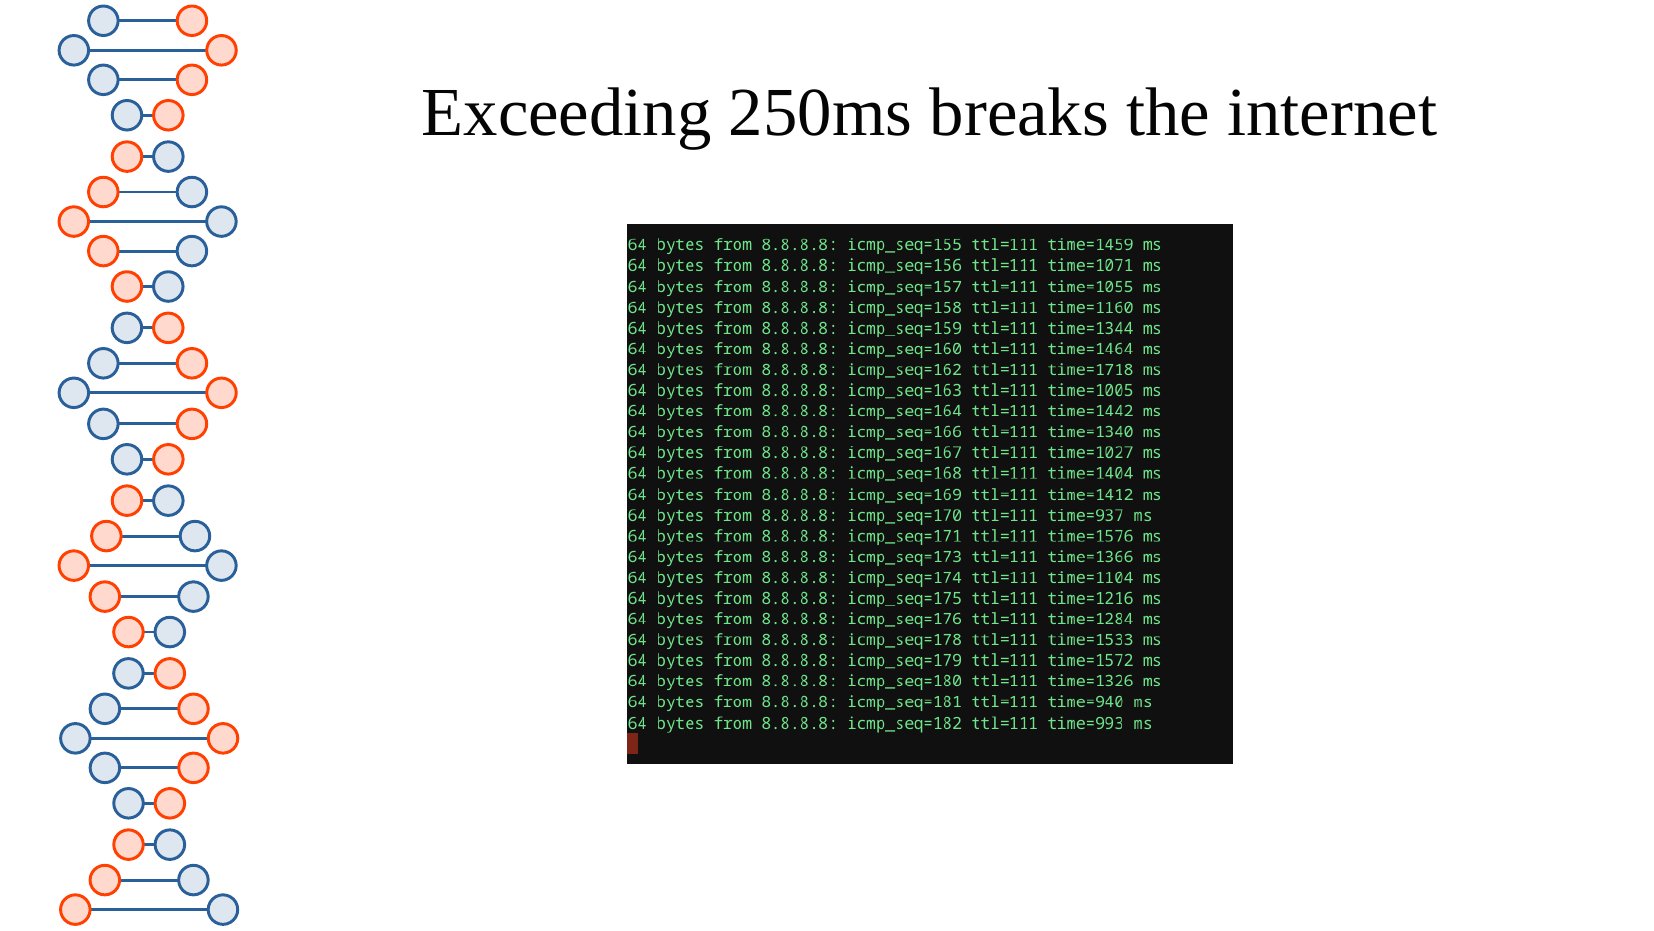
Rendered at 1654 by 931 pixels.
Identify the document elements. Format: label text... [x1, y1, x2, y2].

picture [627, 224, 1233, 764]
title Exceeding 250ms breaks the internet [265, 35, 1595, 189]
